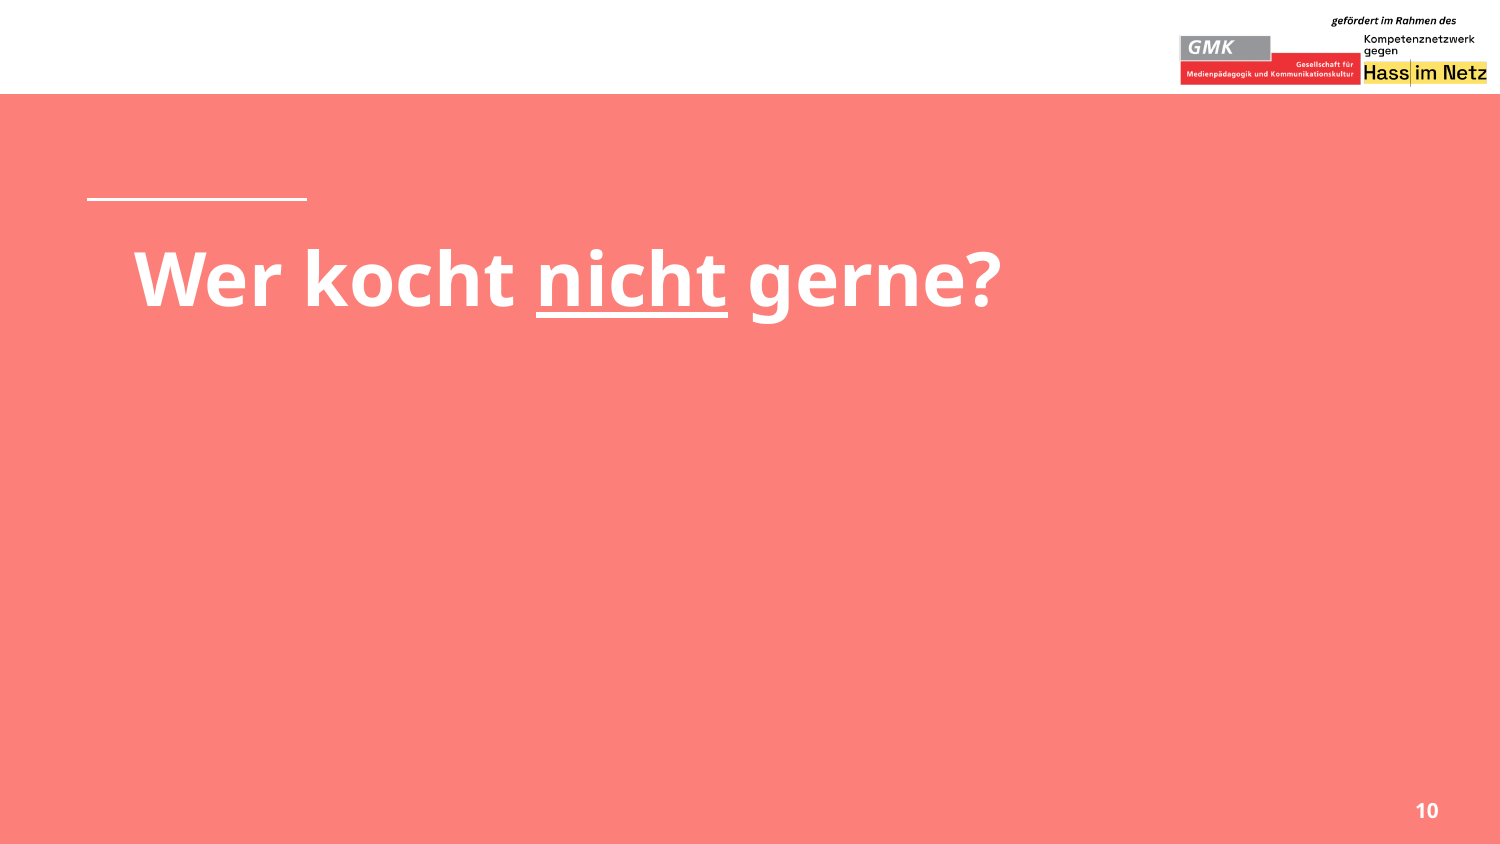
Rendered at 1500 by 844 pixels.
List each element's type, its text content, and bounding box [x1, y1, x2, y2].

title Wer kocht nicht gerne? [119, 216, 1381, 466]
text_box 10 [1400, 779, 1491, 844]
